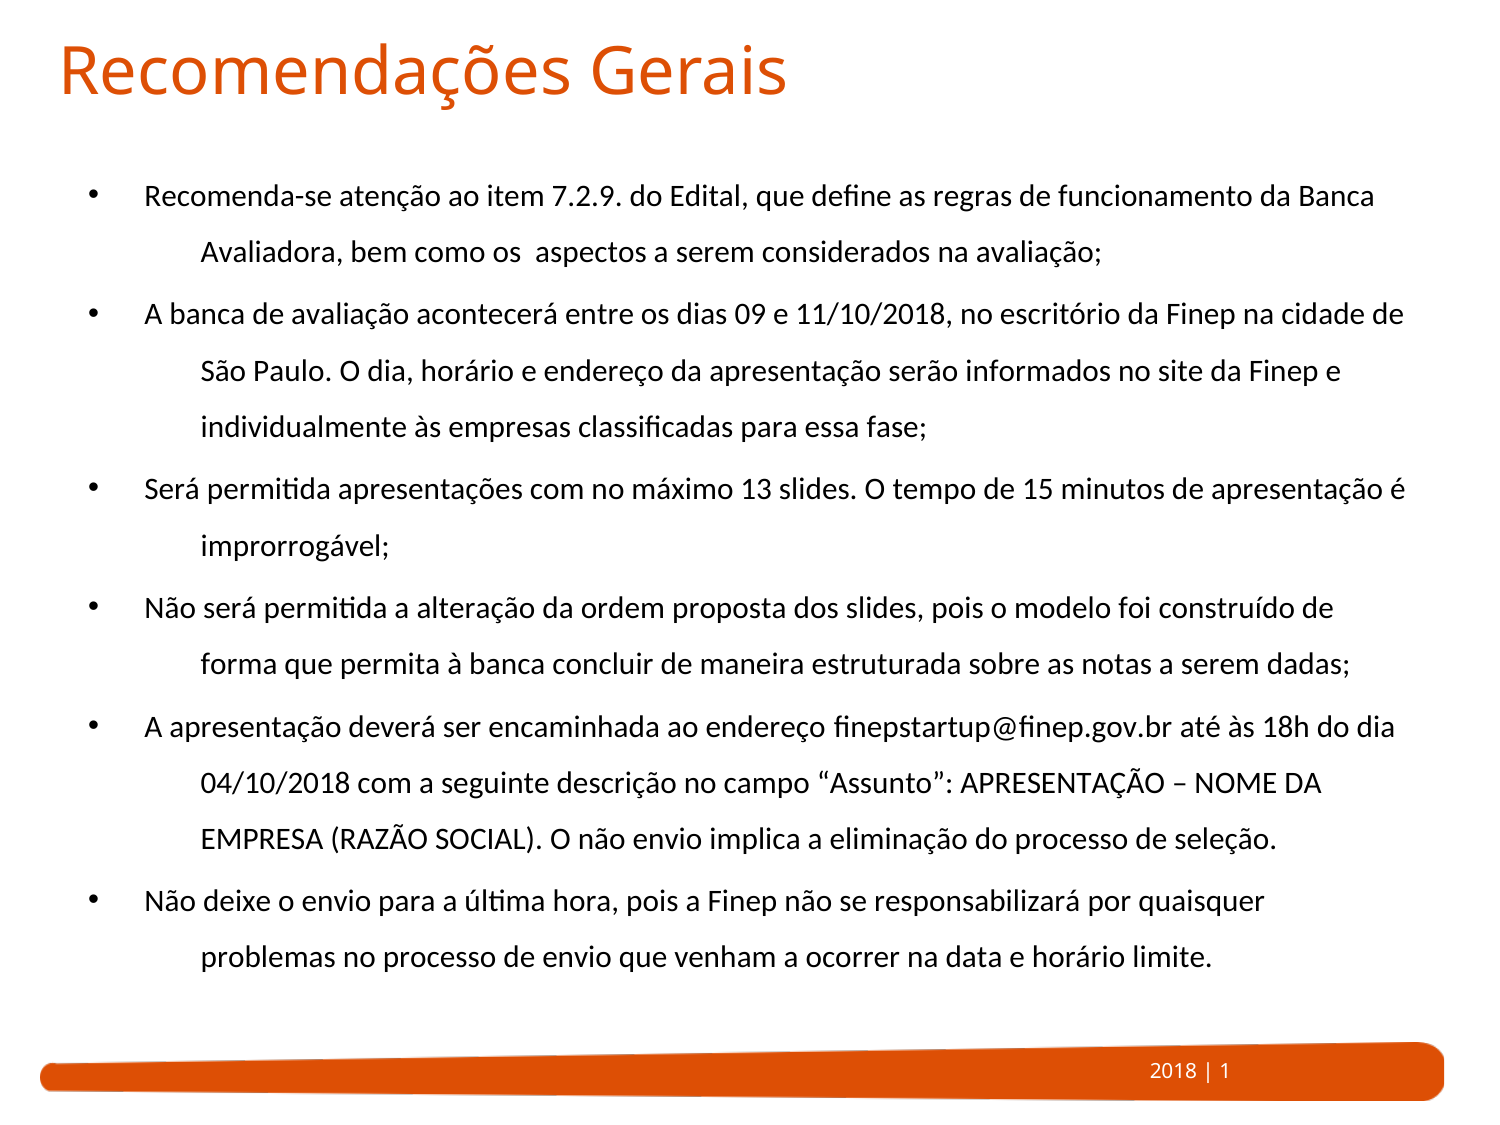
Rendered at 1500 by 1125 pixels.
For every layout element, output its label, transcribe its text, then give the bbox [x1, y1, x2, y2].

text_box Recomenda-se atenção ao item 7.2.9. do Edital, que define as regras de funcionamento da Banca Avaliadora, bem como os aspectos a serem considerados na avaliação; A banca de avaliação acontecerá entre os dias 09 e 11/10/2018, no escritório da Finep na cidade de São Paulo. O dia, horário e endereço da apresentação serão informados no site da Finep e individualmente às empresas classificadas para essa fase; Será permitida apresentações com no máximo 13 slides. O tempo de 15 minutos de apresentação é improrrogável; Não será permitida a alteração da ordem proposta dos slides, pois o modelo foi construído de forma que permita à banca concluir de maneira estruturada sobre as notas a serem dadas; A apresentação deverá ser encaminhada ao endereço finepstartup@finep.gov.br até às 18h do dia 04/10/2018 com a seguinte descrição no campo “Assunto”: APRESENTAÇÃO – NOME DA EMPRESA (RAZÃO SOCIAL). O não envio implica a eliminação do processo de seleção. Não deixe o envio para a última hora, pois a Finep não se responsabilizará por quaisquer problemas no processo de envio que venham a ocorrer na data e horário limite. [73, 149, 1424, 1024]
text_box Recomendações Gerais [58, 2, 1440, 148]
